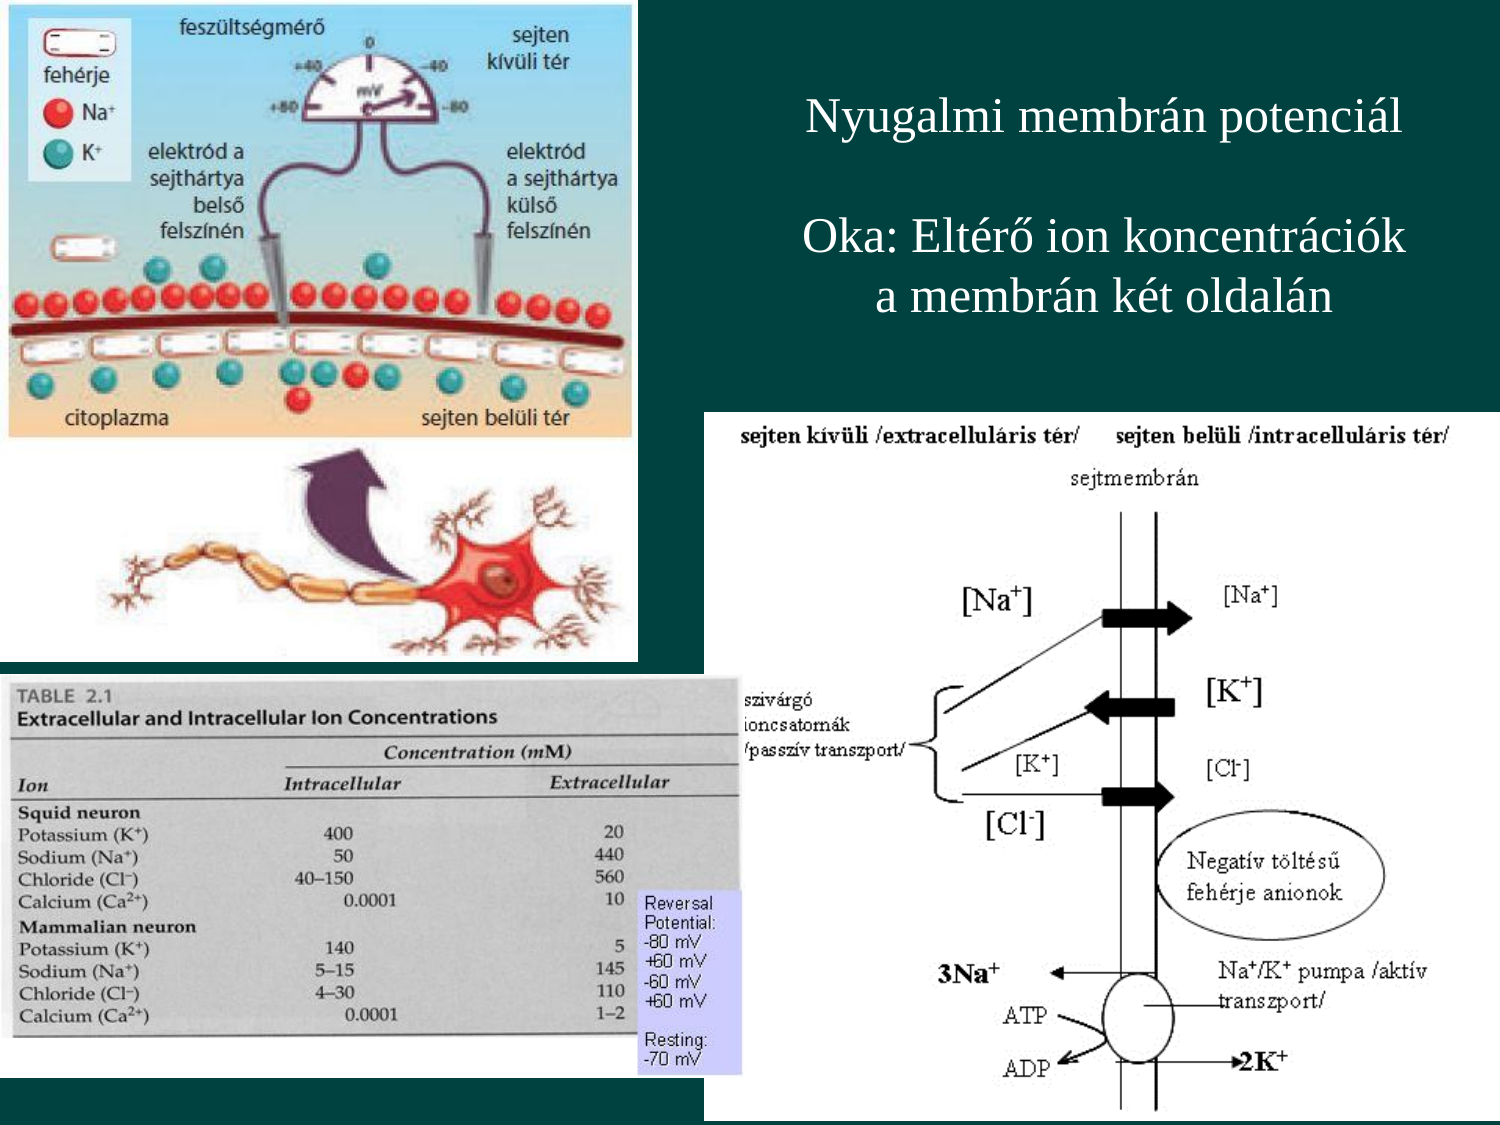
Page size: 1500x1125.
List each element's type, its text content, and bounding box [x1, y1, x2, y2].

text_box Nyugalmi membrán potenciál Oka: Eltérő ion koncentrációk a membrán két oldalán [787, 75, 1423, 330]
picture [0, 412, 1500, 1121]
picture [0, 0, 638, 662]
